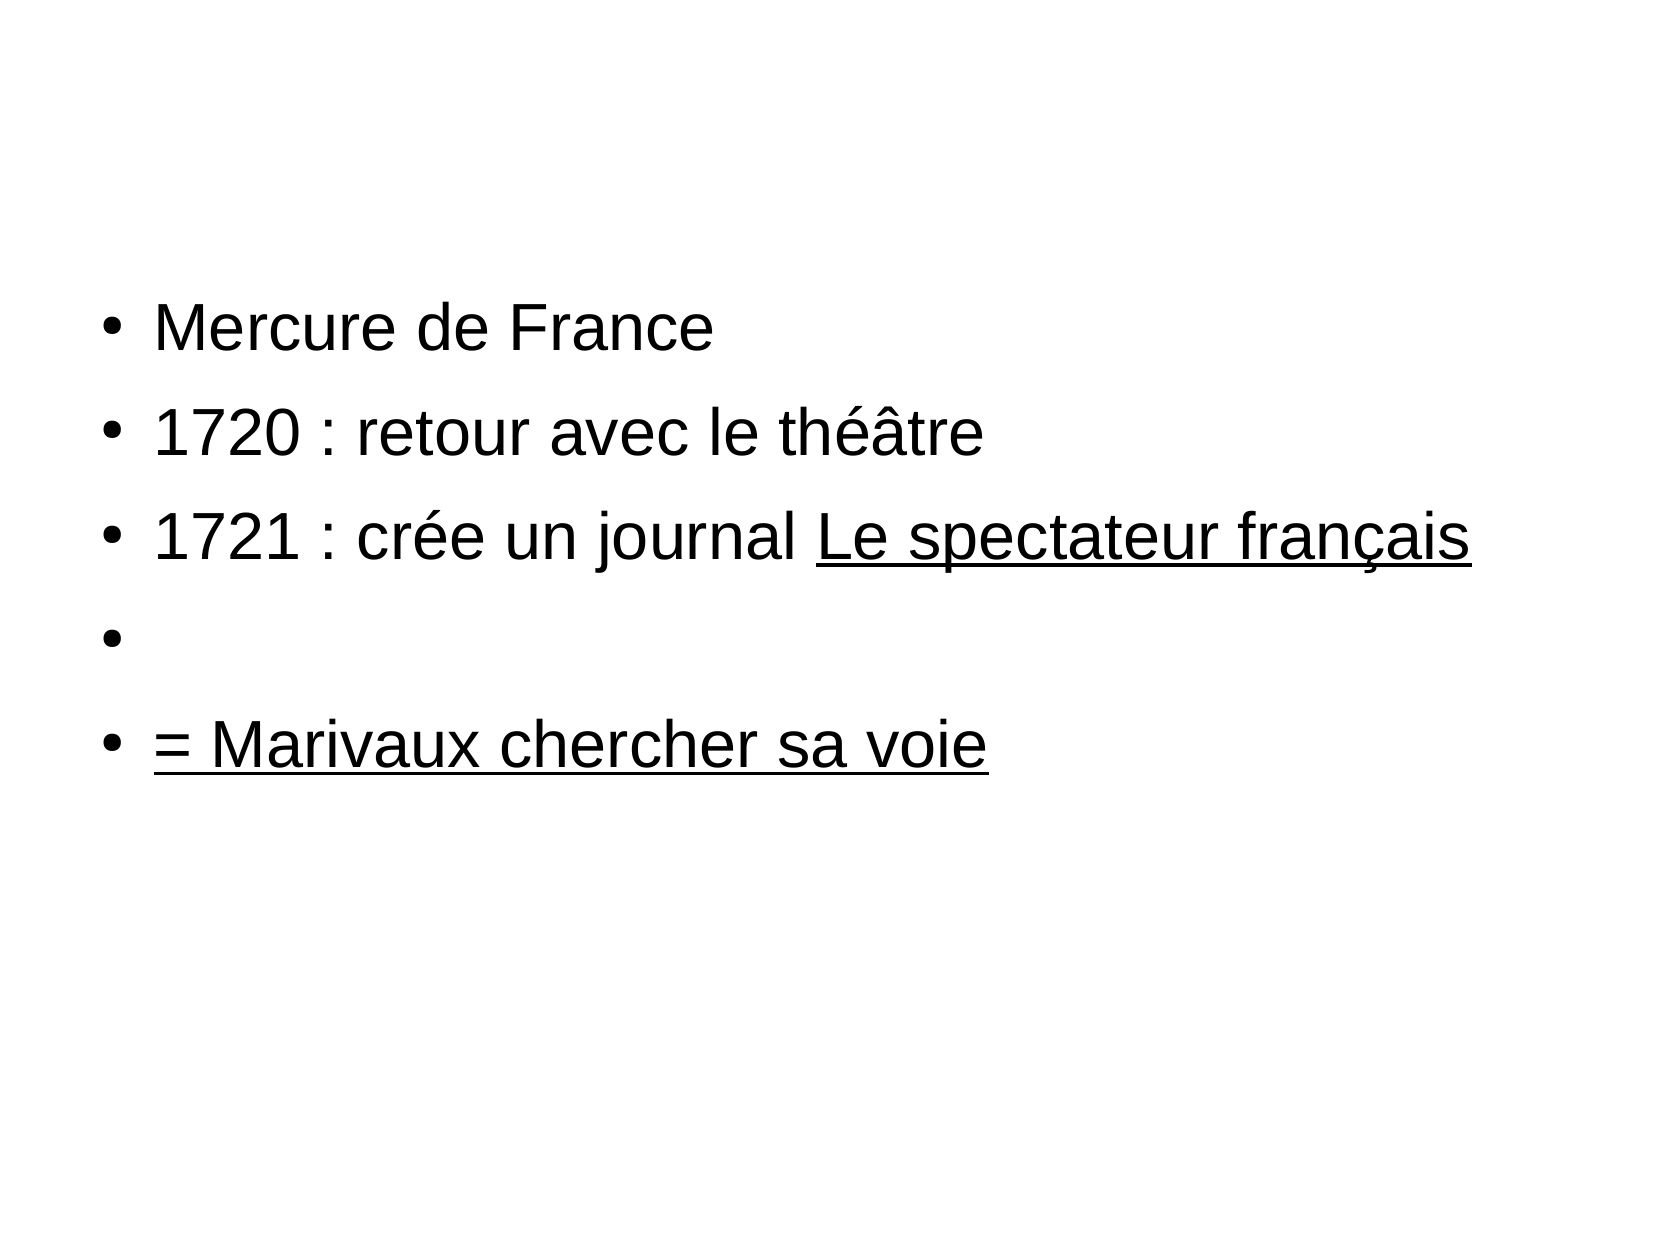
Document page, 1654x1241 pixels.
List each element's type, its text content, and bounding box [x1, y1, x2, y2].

list Mercure de France 1720 : retour avec le théâtre 1721 : crée un journal Le spectateur français = Marivaux chercher sa voie [82, 290, 1571, 1010]
